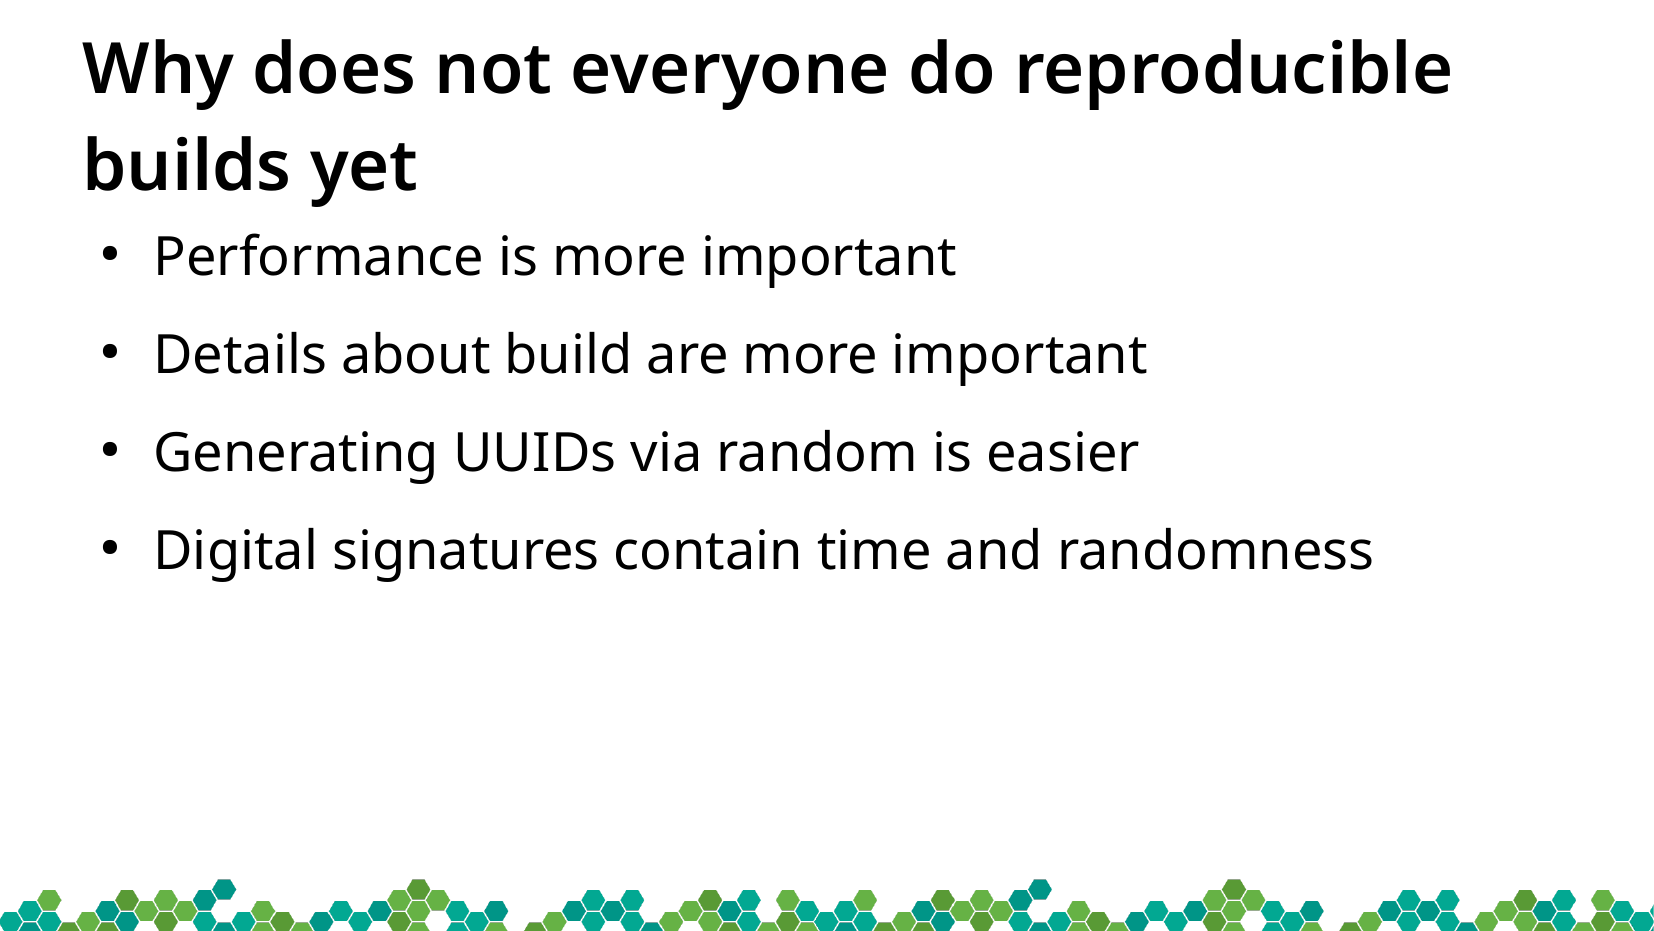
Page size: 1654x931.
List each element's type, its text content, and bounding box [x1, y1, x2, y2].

list Performance is more important Details about build are more important Generating UUIDs via random is easier Digital signatures contain time and randomness [82, 217, 1571, 758]
title Why does not everyone do reproducible builds yet [82, 37, 1571, 193]
picture [0, 871, 1654, 931]
